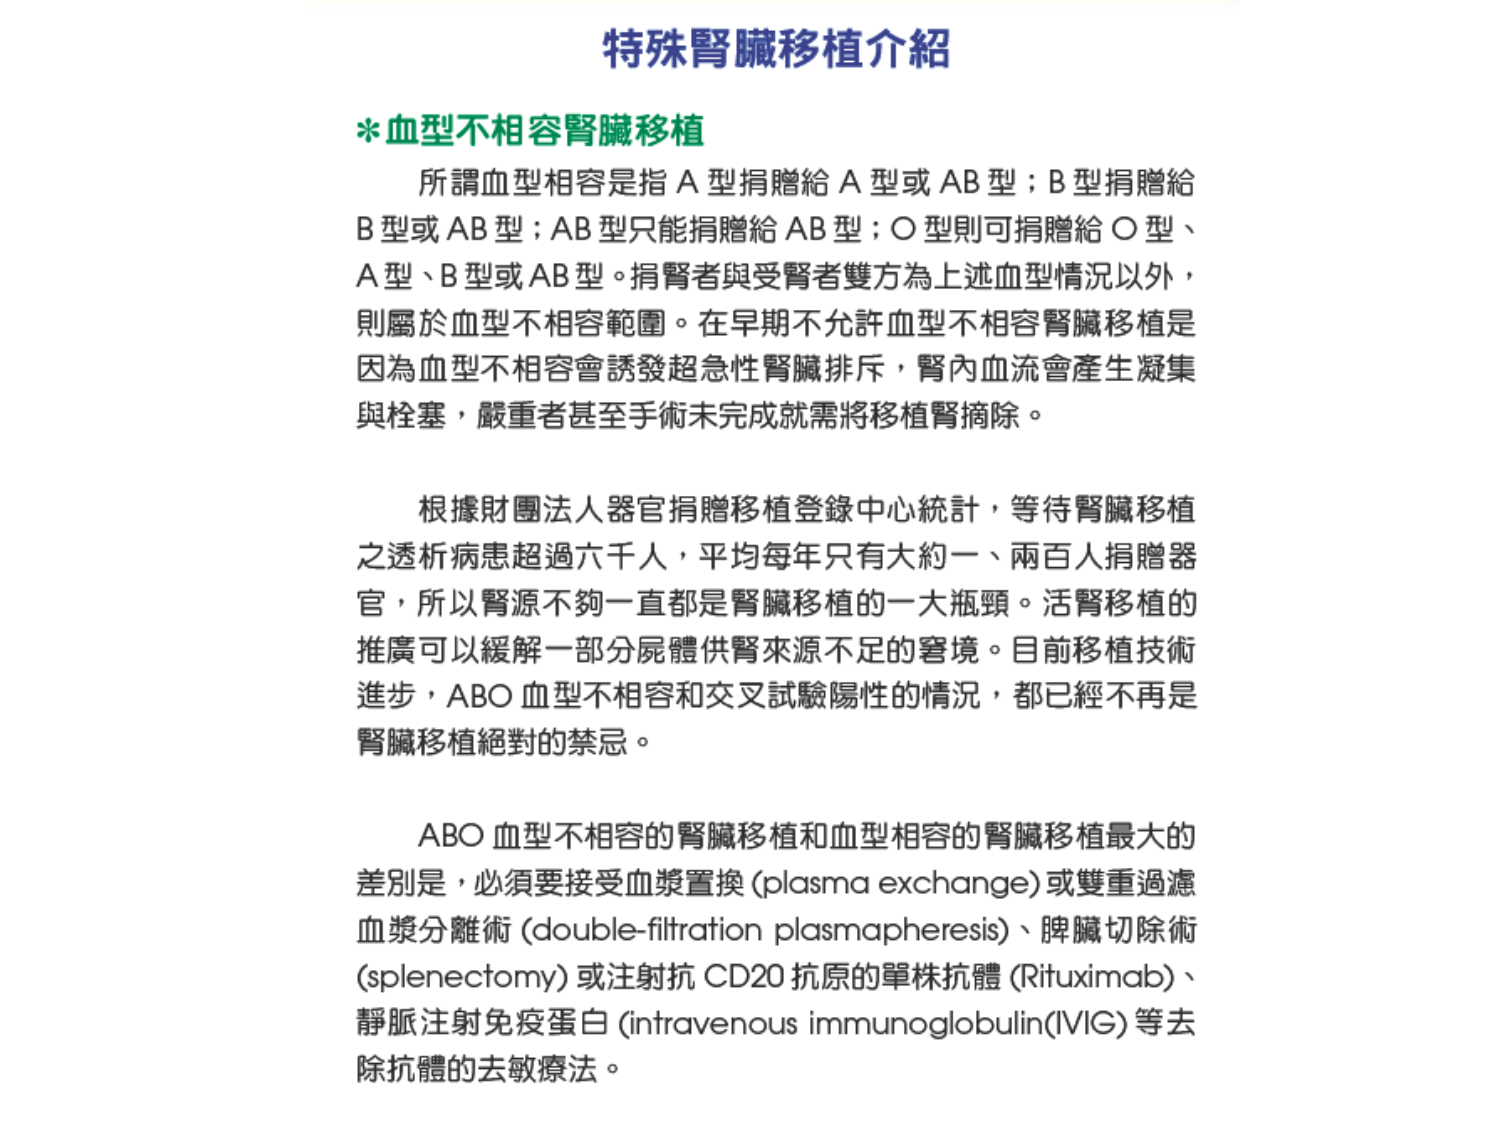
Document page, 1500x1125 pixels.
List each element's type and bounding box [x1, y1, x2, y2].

picture [306, 0, 1240, 1125]
